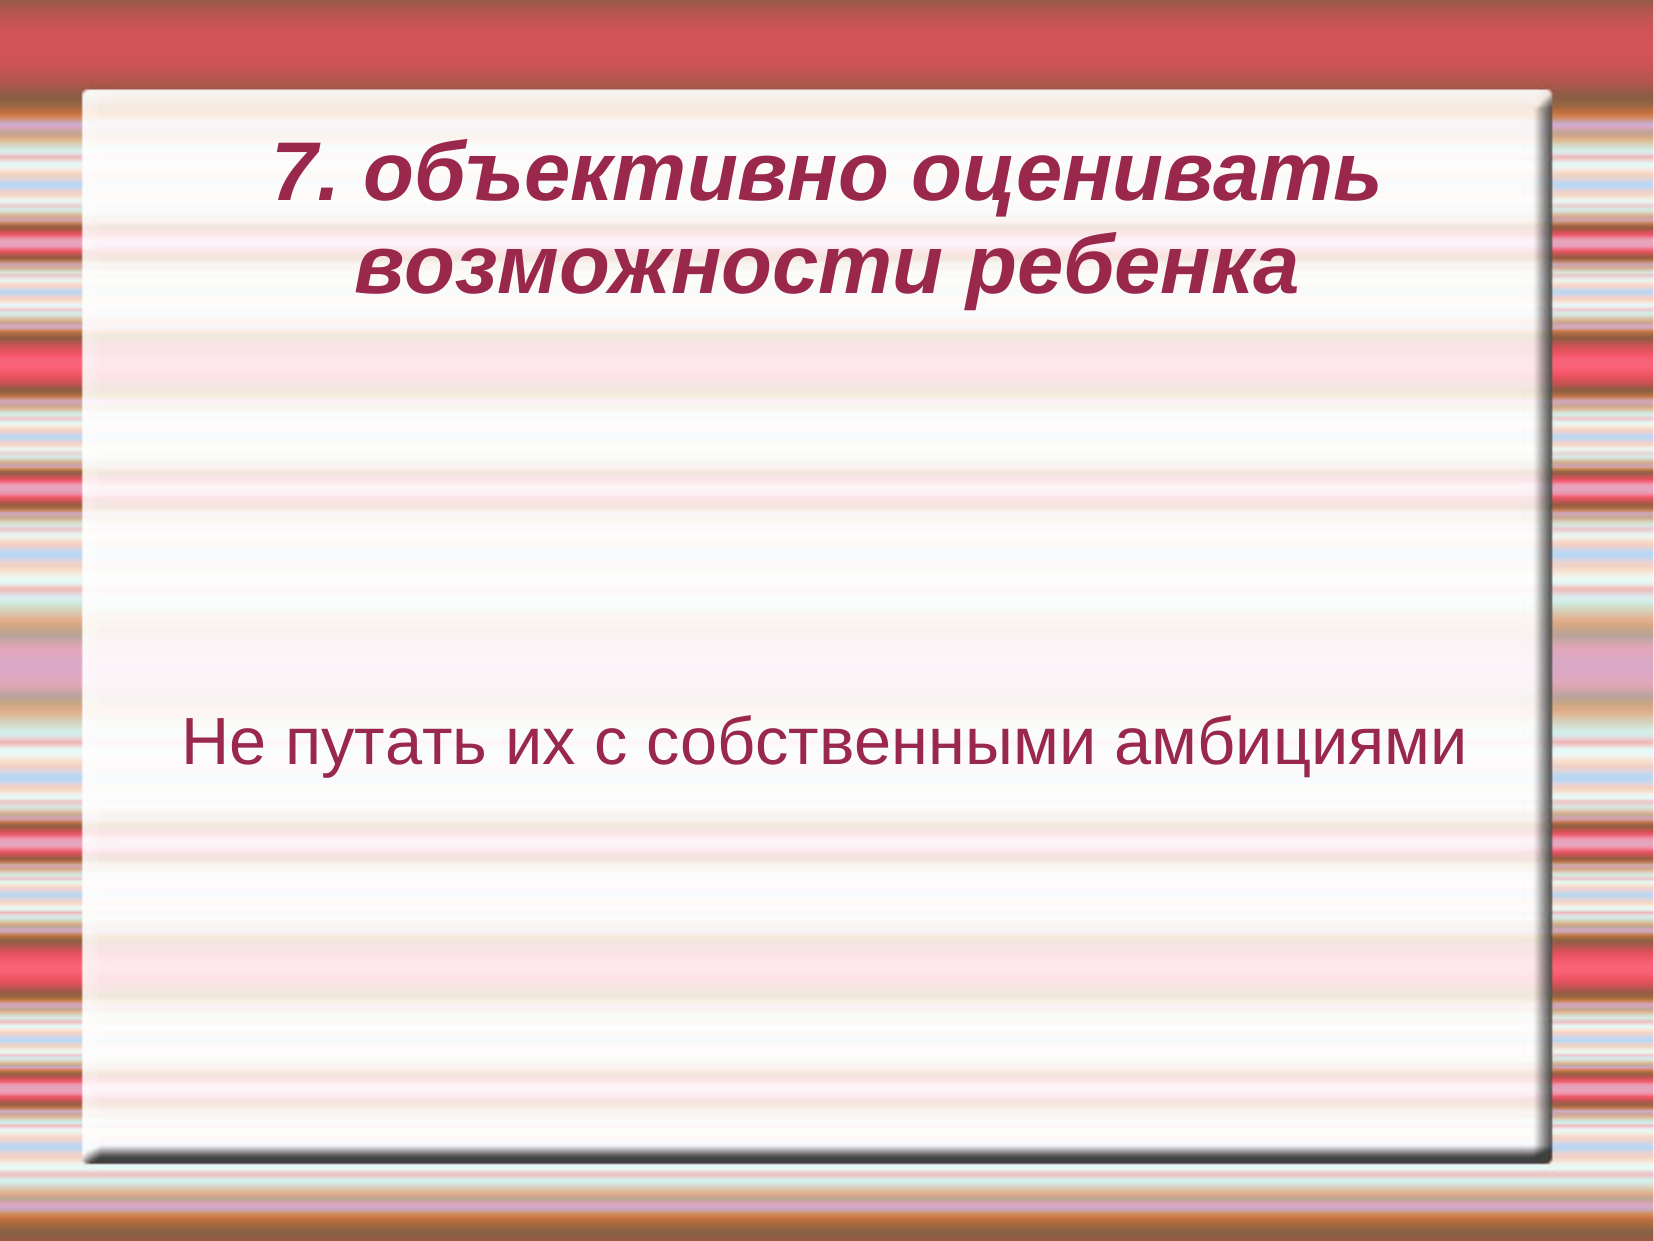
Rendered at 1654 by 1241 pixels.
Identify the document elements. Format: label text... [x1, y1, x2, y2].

title 7. объективно оценивать возможности ребенка [121, 122, 1534, 315]
subtitle Не путать их с собственными амбициями [134, 358, 1516, 1125]
picture [0, 0, 1654, 1241]
